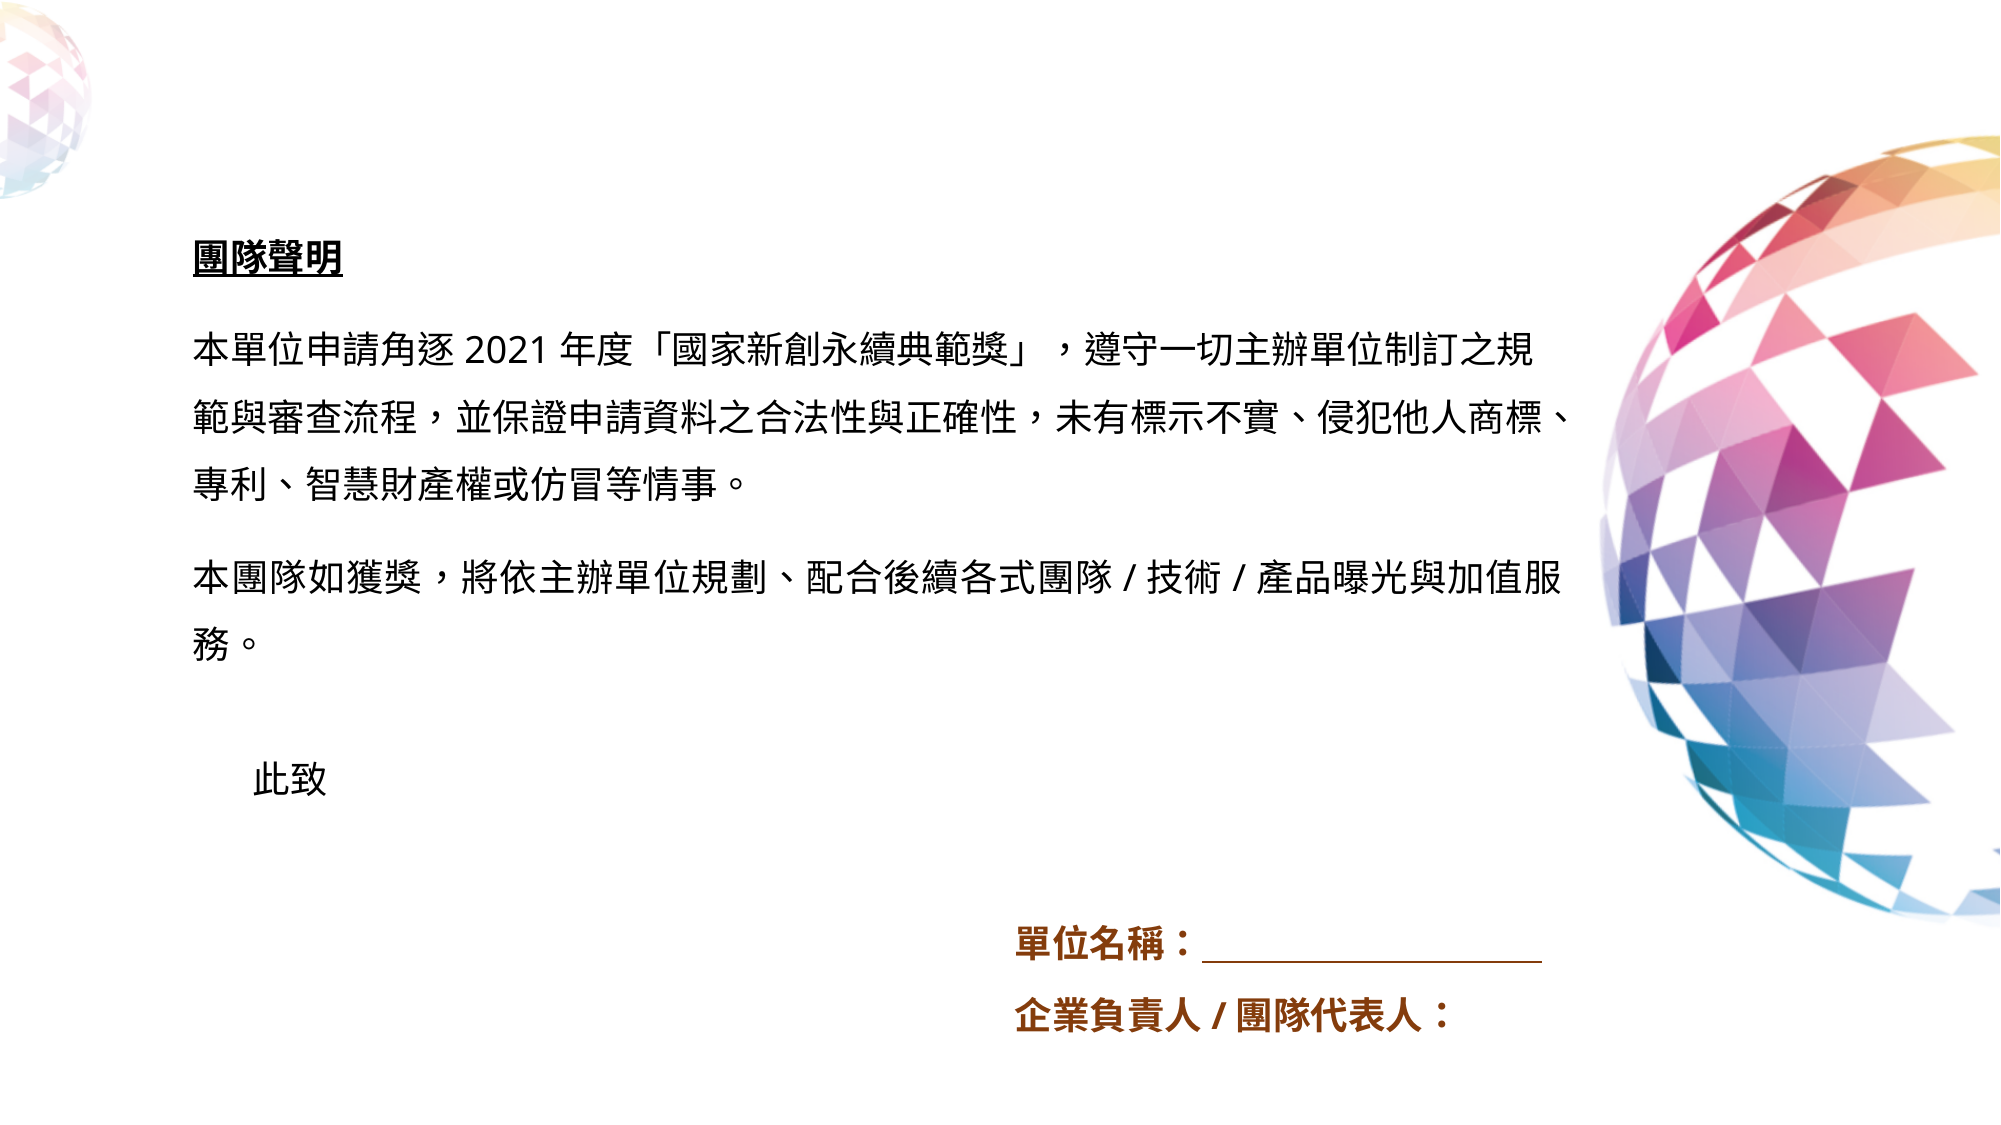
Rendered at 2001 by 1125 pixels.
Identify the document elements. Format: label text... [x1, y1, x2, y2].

picture [0, 0, 2000, 1125]
text_box 單位名稱： 企業負責人/團隊代表人： [999, 885, 2000, 1037]
text_box 團隊聲明 本單位申請角逐2021年度「國家新創永續典範獎」，遵守一切主辦單位制訂之規範與審查流程，並保證申請資料之合法性與正確性，未有標示不實、侵犯他人商標、專利、智慧財產權或仿冒等情事。 本團隊如獲獎，將依主辦單位規劃、配合後續各式團隊/技術/產品曝光與加值服務。 此致 [177, 203, 1577, 764]
